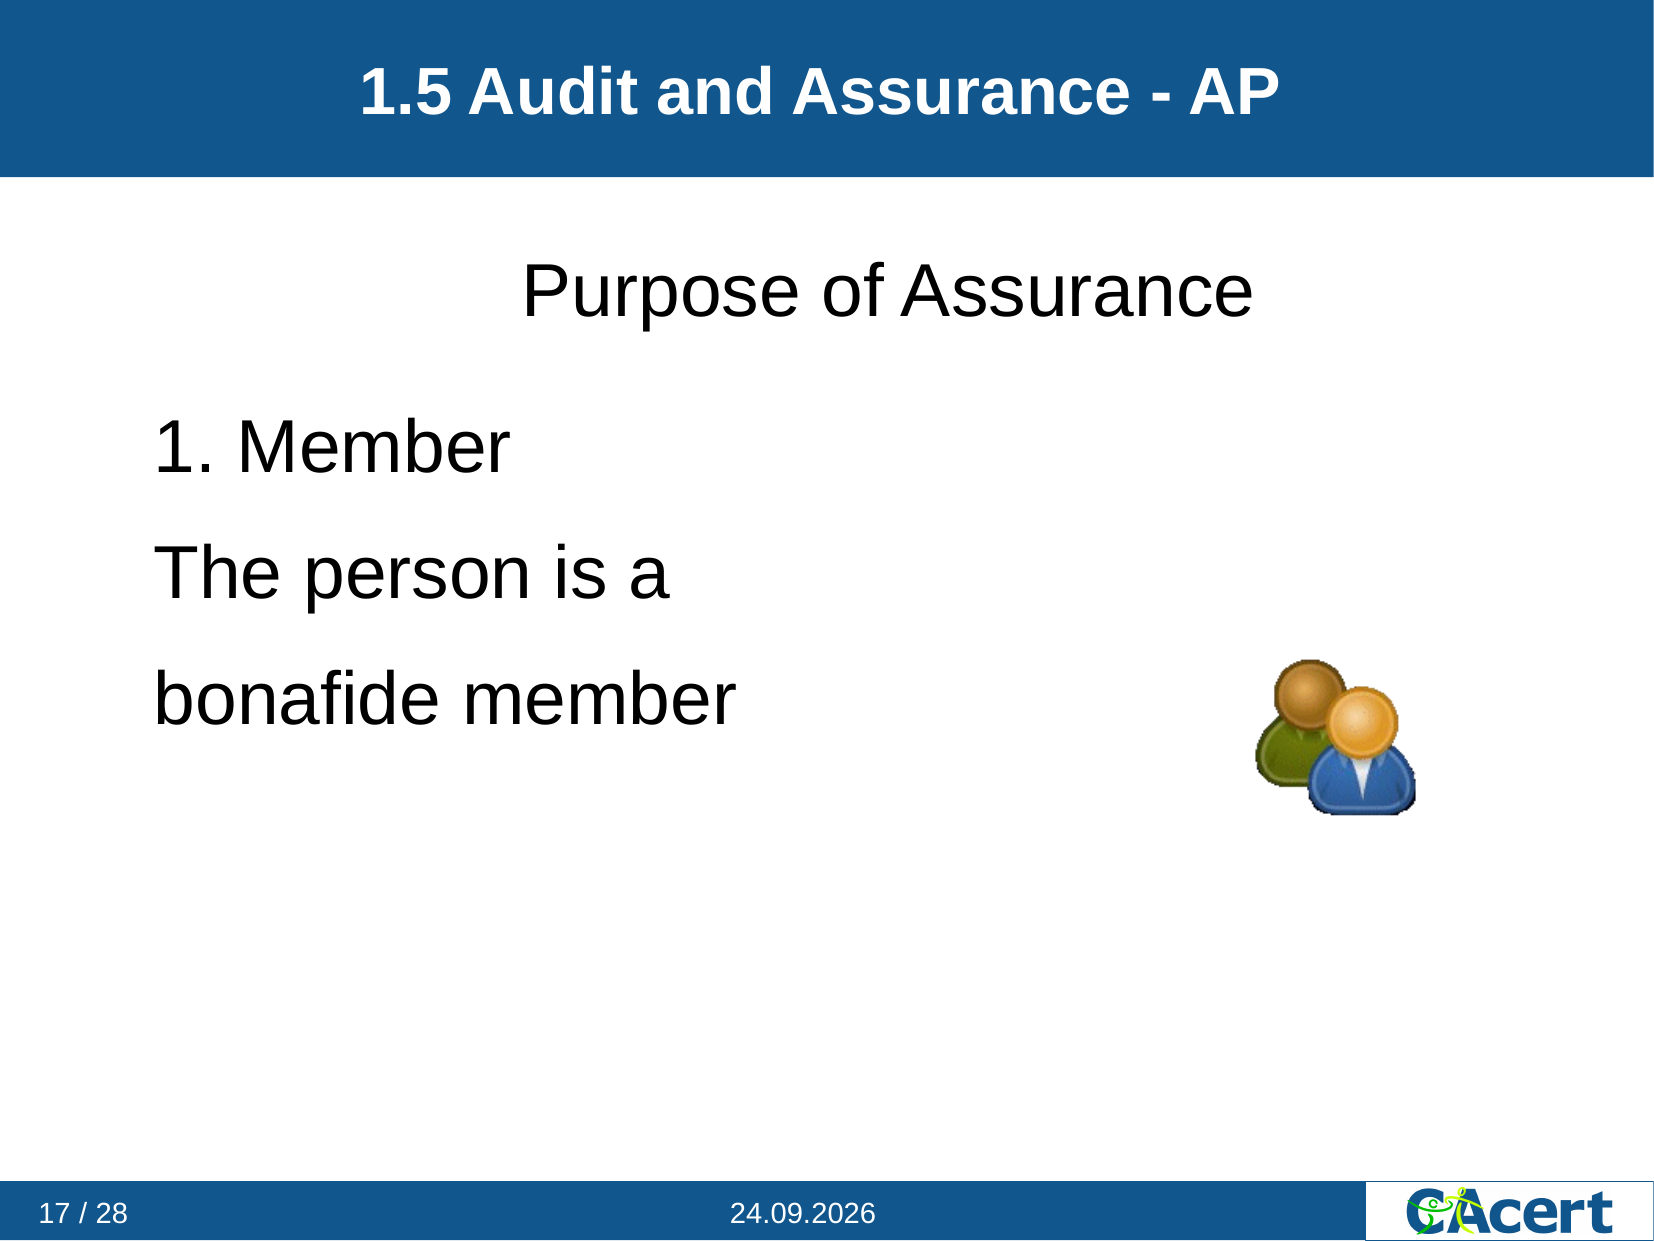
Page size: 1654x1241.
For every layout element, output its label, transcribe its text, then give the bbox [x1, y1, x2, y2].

picture [1406, 1186, 1613, 1235]
title 1.5 Audit and Assurance - AP [76, 17, 1565, 166]
picture [1240, 649, 1430, 839]
list Purpose of Assurance 1. Member The person is a bonafide member [82, 206, 1625, 1065]
